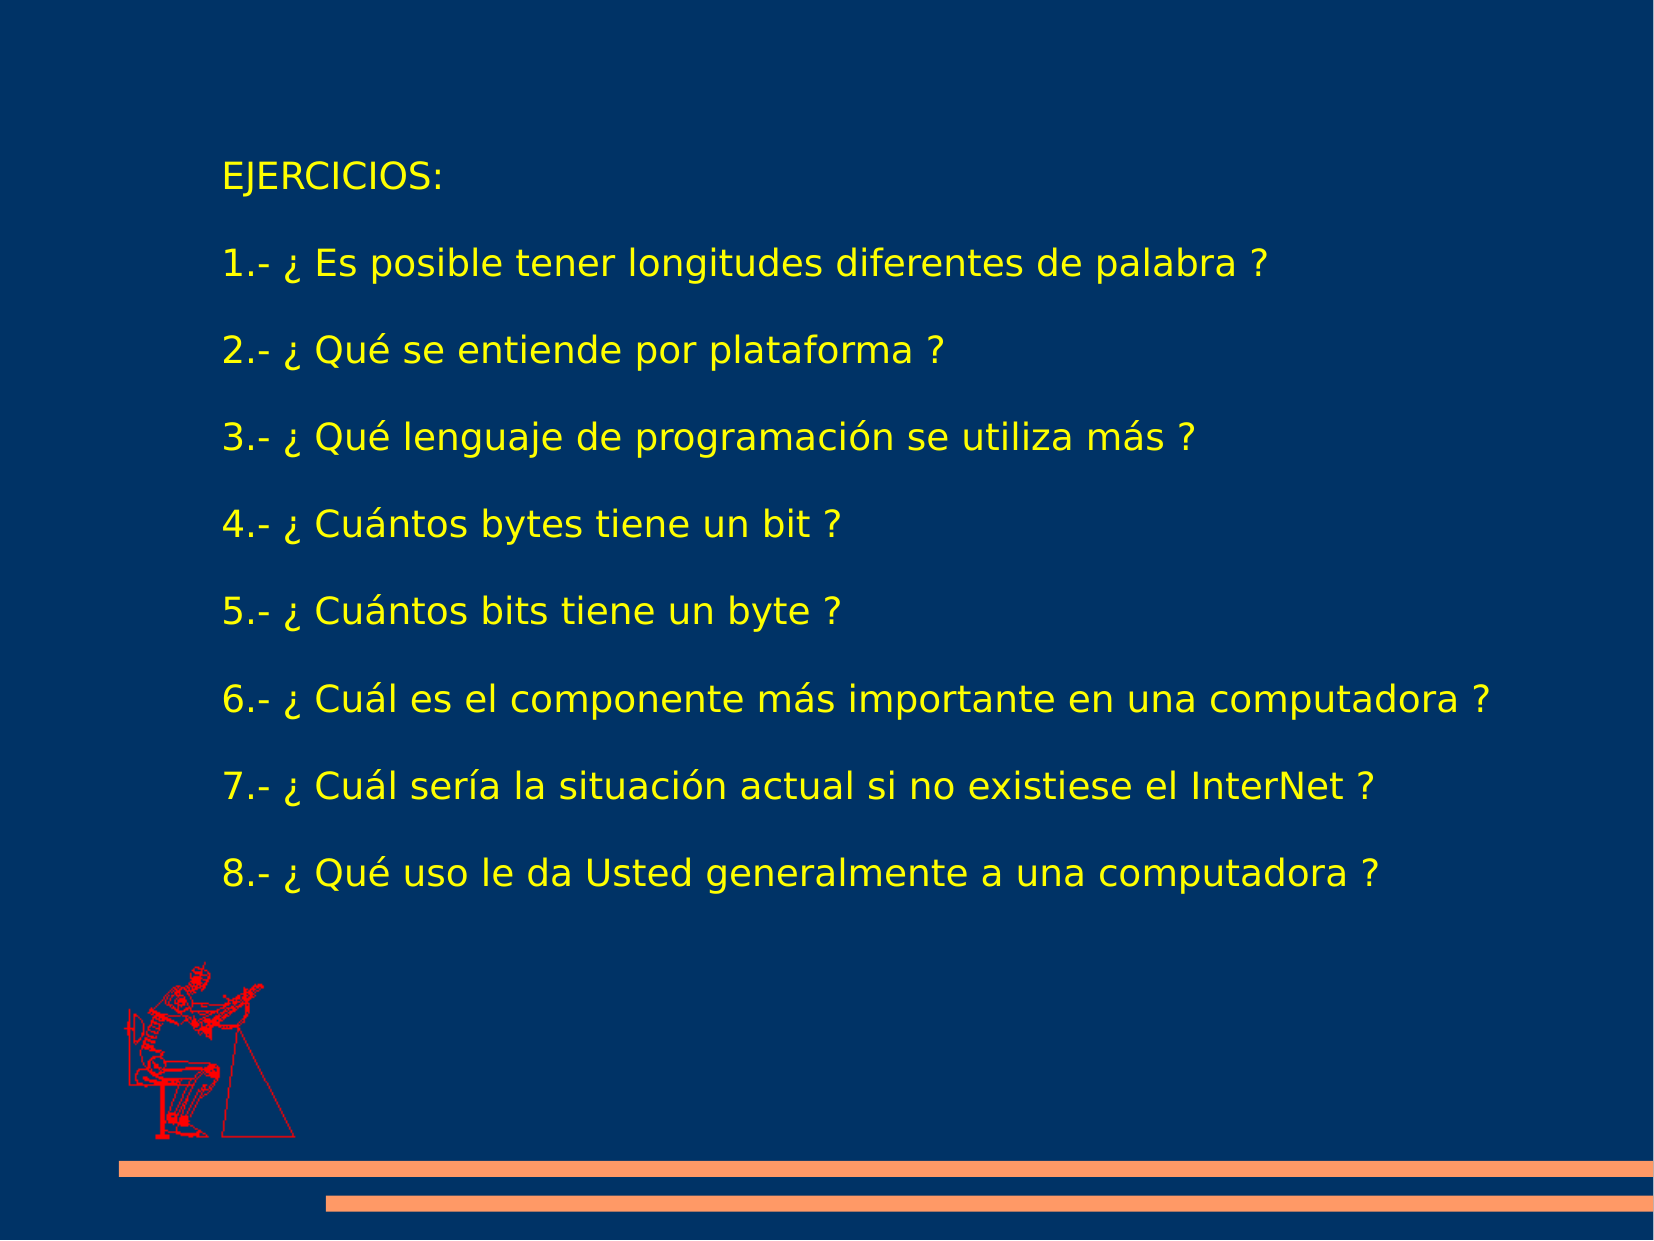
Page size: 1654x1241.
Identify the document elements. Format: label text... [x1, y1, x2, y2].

text_box EJERCICIOS: 1.- ¿ Es posible tener longitudes diferentes de palabra ? 2.- ¿ Qué se entiende por plataforma ? 3.- ¿ Qué lenguaje de programación se utiliza más ? 4.- ¿ Cuántos bytes tiene un bit ? 5.- ¿ Cuántos bits tiene un byte ? 6.- ¿ Cuál es el componente más importante en una computadora ? 7.- ¿ Cuál sería la situación actual si no existiese el InterNet ? 8.- ¿ Qué uso le da Usted generalmente a una computadora ? [206, 147, 1508, 903]
picture [118, 959, 305, 1152]
